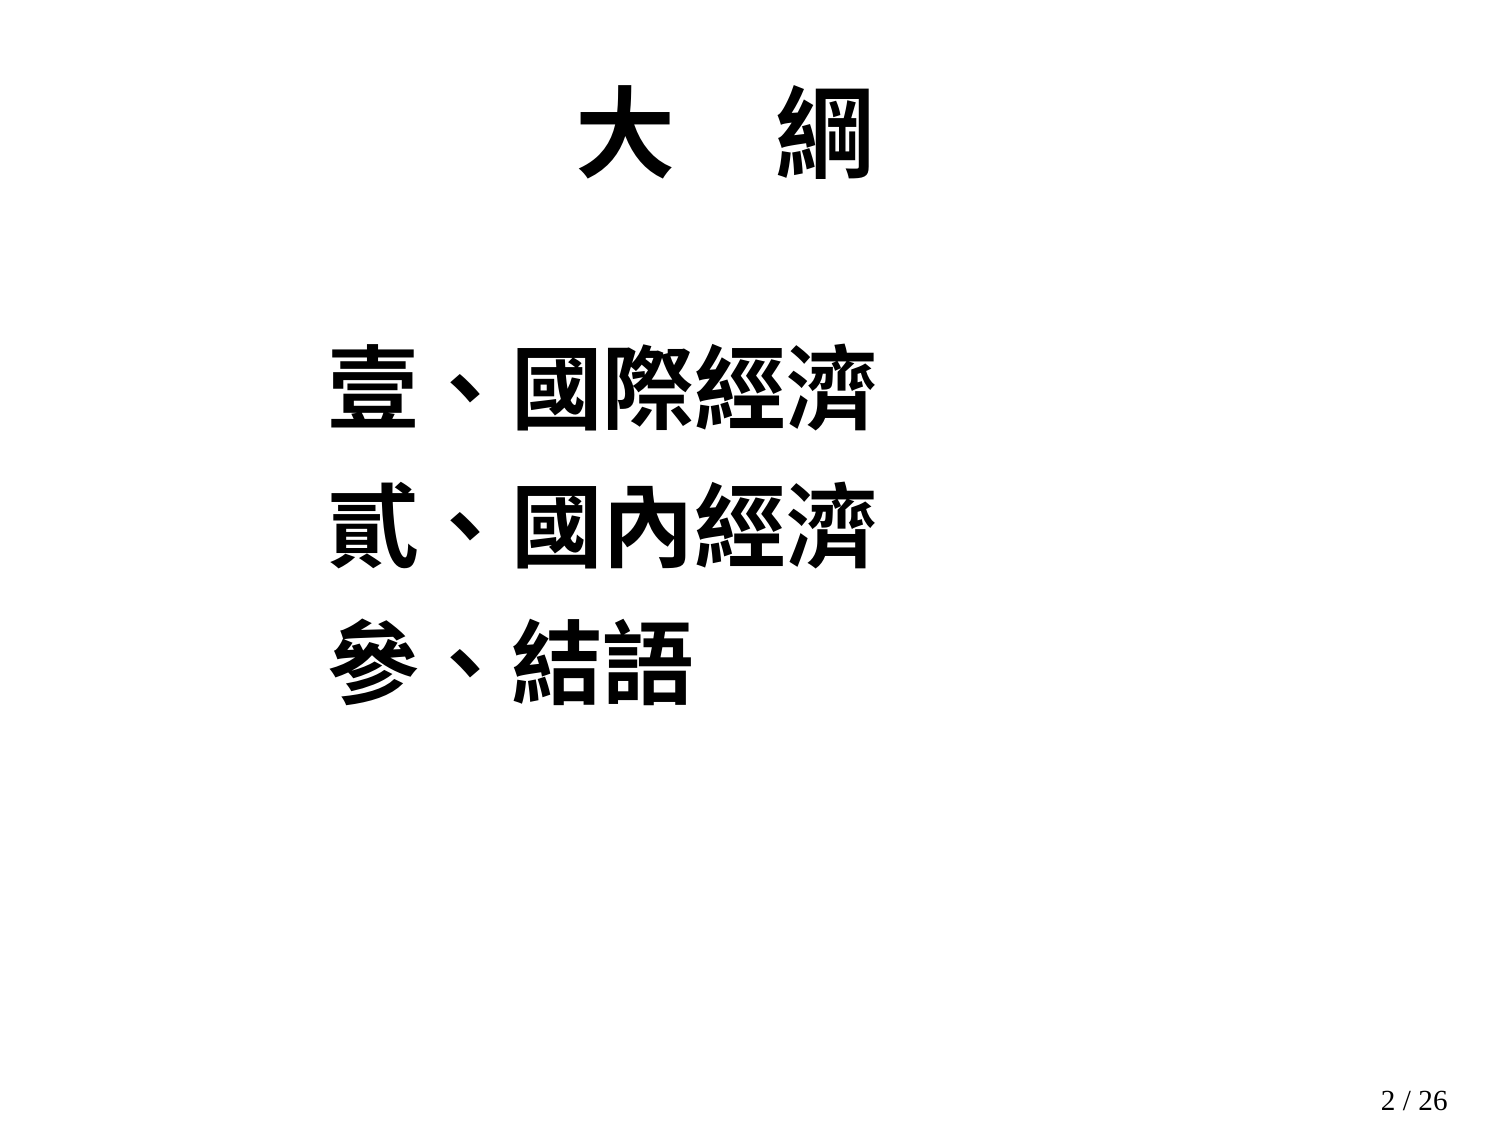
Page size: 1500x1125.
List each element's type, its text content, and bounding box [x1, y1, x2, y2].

text_box 壹、國際經濟 貳、國內經濟 參、結語 [312, 308, 1344, 864]
text_box 大 綱 [0, 54, 1476, 207]
